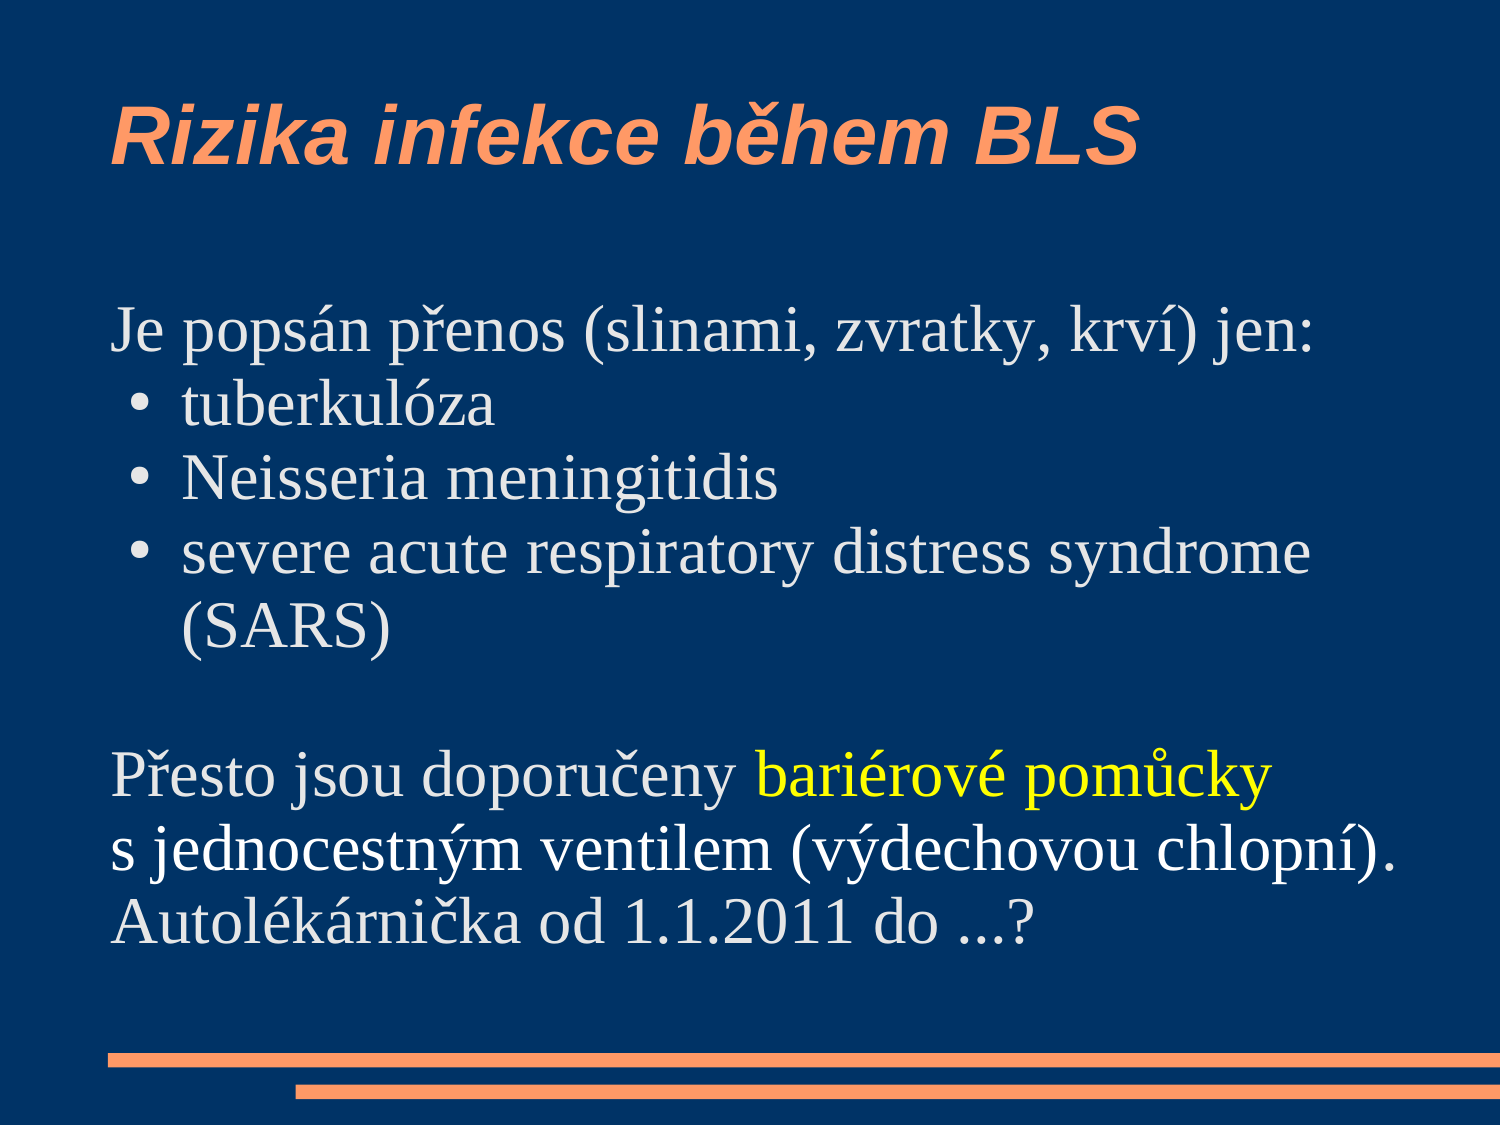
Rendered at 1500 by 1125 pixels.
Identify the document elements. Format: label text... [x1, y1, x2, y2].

title Rizika infekce během BLS [110, 41, 1392, 230]
list Je popsán přenos (slinami, zvratky, krví) jen: tuberkulóza Neisseria meningitidis severe acute respiratory distress syndrome (SARS) Přesto jsou doporučeny bariérové pomůcky s jednocestným ventilem (výdechovou chlopní). Autolékárnička od 1.1.2011 do ...? [110, 292, 1416, 1013]
